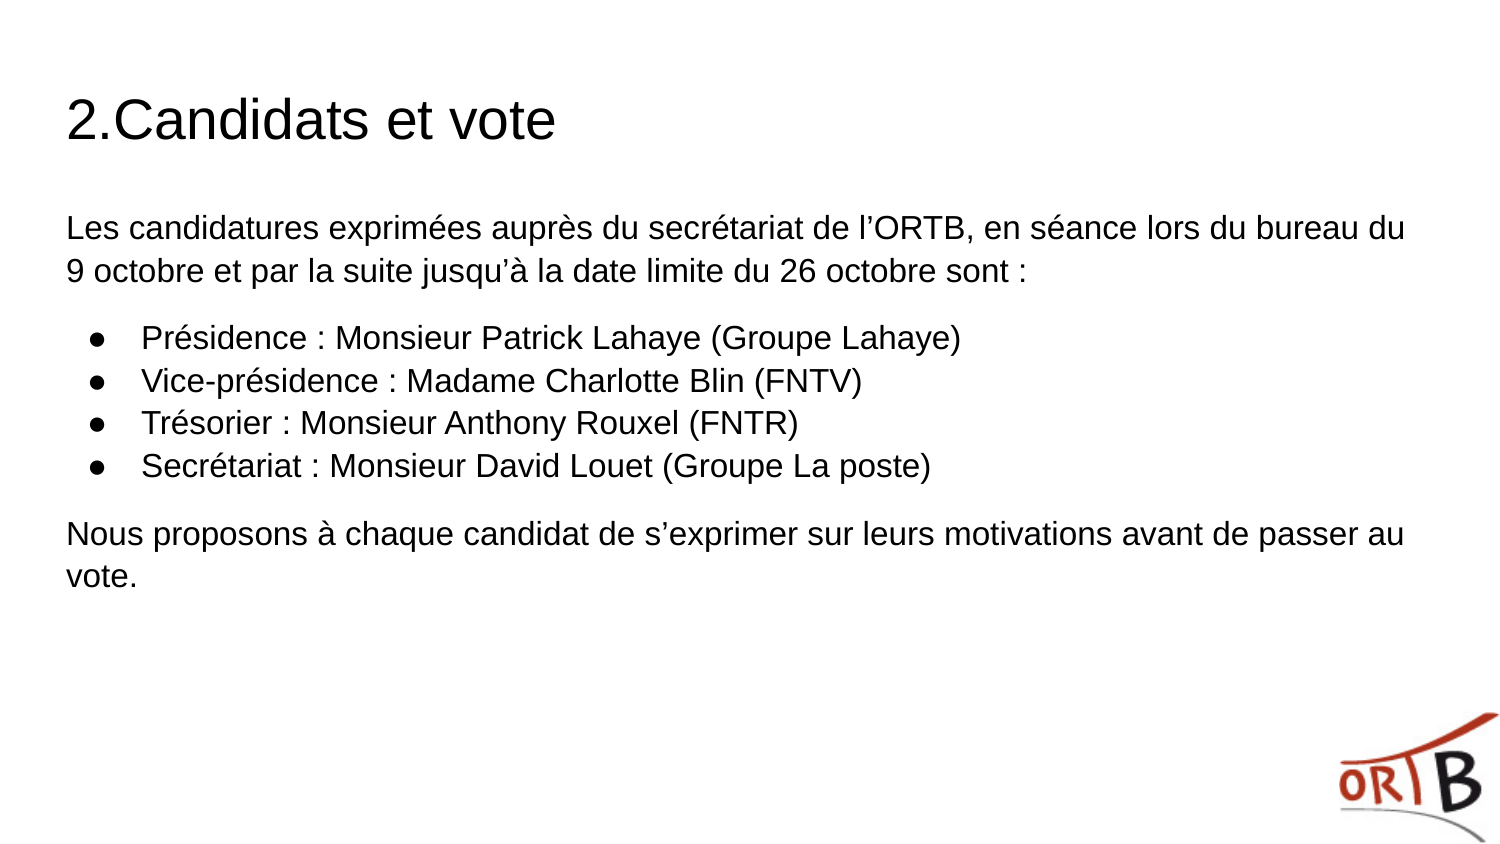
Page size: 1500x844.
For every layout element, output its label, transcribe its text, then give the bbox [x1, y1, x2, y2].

picture [1339, 711, 1500, 844]
title 2.Candidats et vote [51, 72, 1449, 167]
list Les candidatures exprimées auprès du secrétariat de l’ORTB, en séance lors du bureau du 9 octobre et par la suite jusqu’à la date limite du 26 octobre sont : Présidence : Monsieur Patrick Lahaye (Groupe Lahaye) Vice-présidence : Madame Charlotte Blin (FNTV) Trésorier : Monsieur Anthony Rouxel (FNTR) Secrétariat : Monsieur David Louet (Groupe La poste) Nous proposons à chaque candidat de s’exprimer sur leurs motivations avant de passer au vote. [51, 189, 1449, 750]
